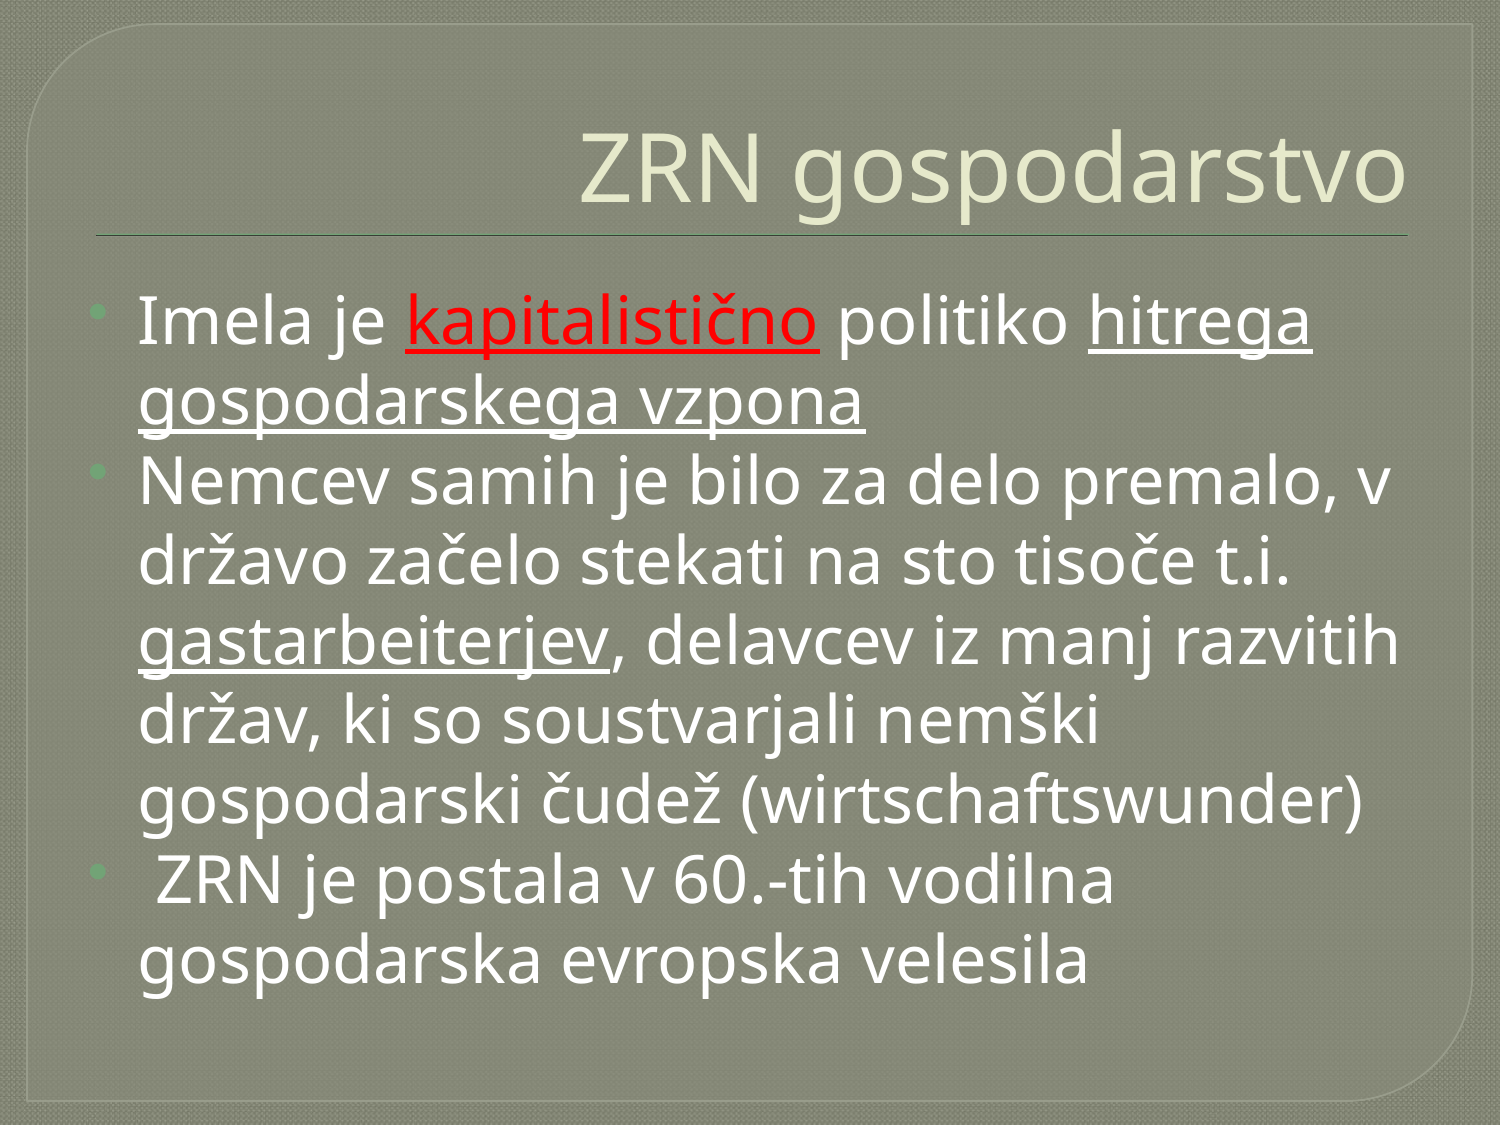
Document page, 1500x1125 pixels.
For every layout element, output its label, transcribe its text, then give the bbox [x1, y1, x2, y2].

picture [0, 0, 1500, 1125]
title ZRN gospodarstvo [75, 41, 1425, 230]
list Imela je kapitalistično politiko hitrega gospodarskega vzpona Nemcev samih je bilo za delo premalo, v državo začelo stekati na sto tisoče t.i. gastarbeiterjev, delavcev iz manj razvitih držav, ki so soustvarjali nemški gospodarski čudež (wirtschaftswunder) ZRN je postala v 60.-tih vodilna gospodarska evropska velesila [75, 270, 1425, 1013]
